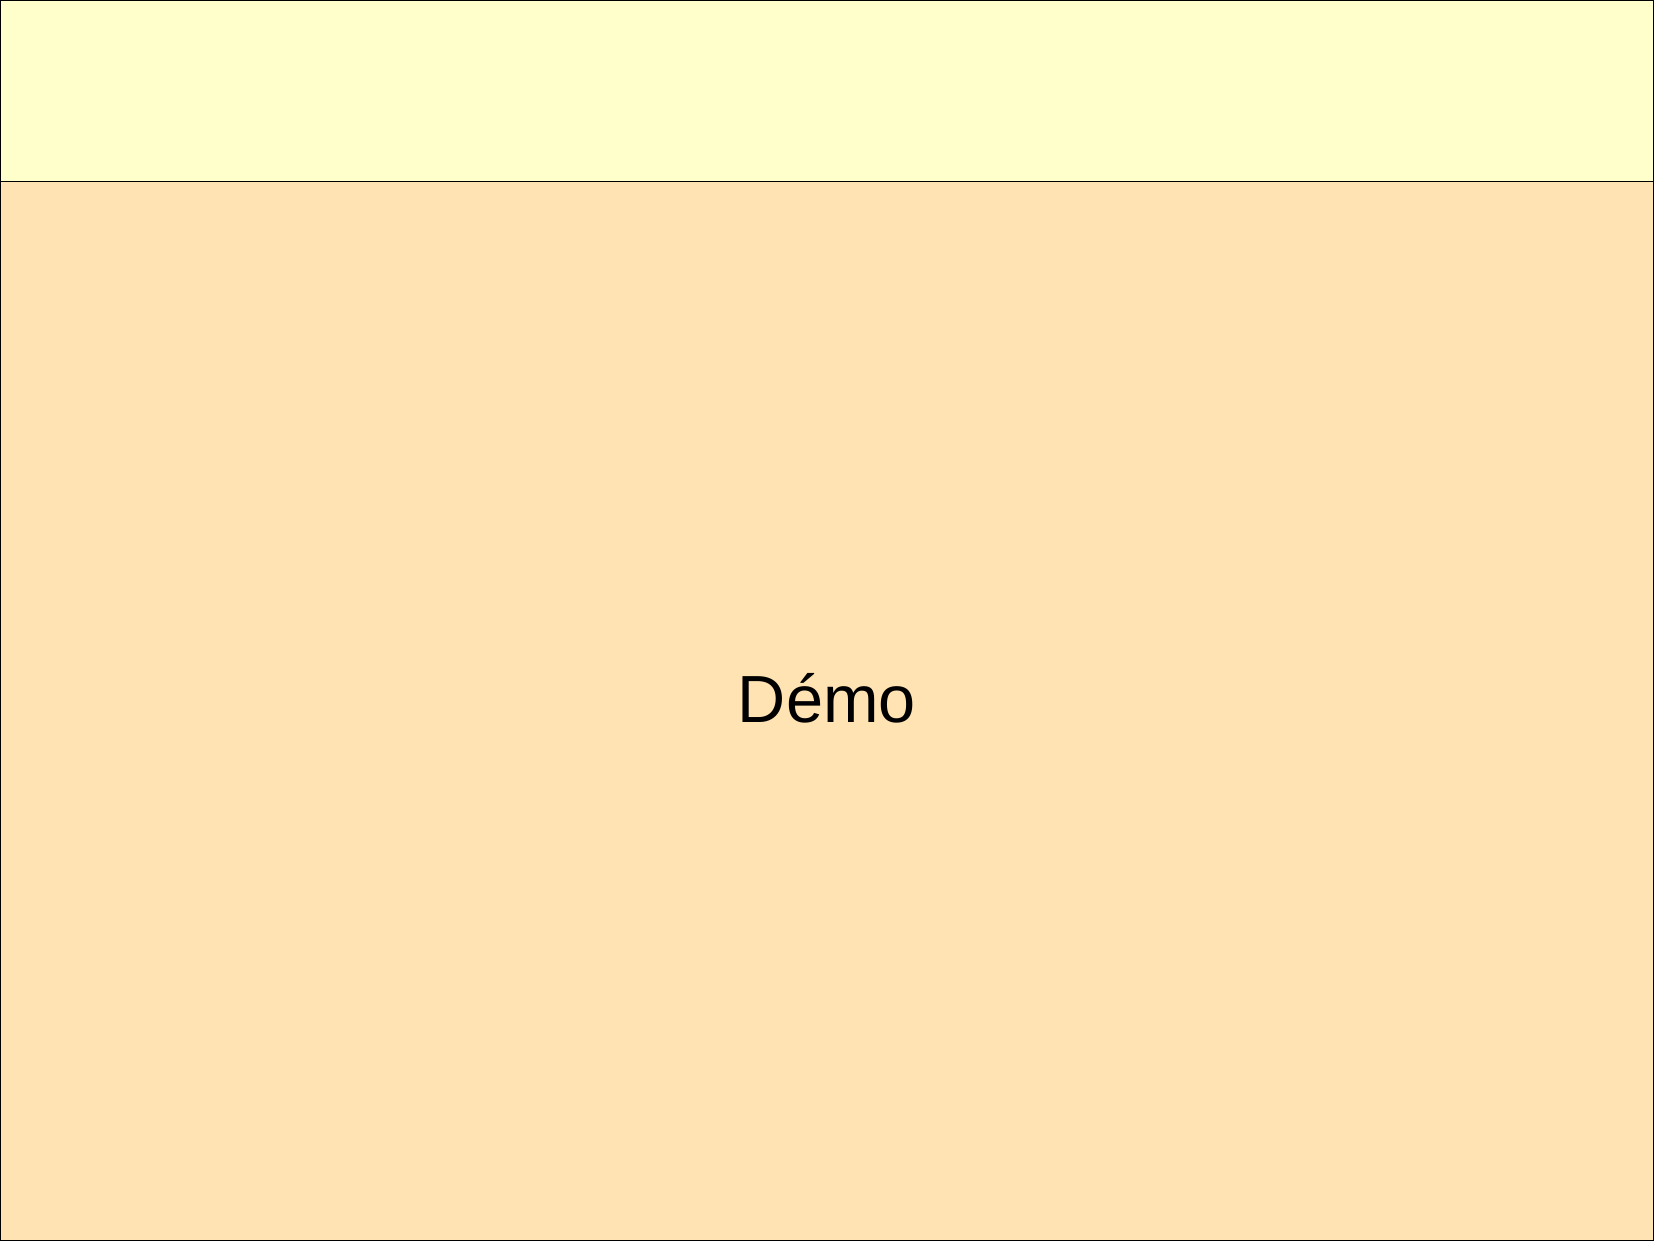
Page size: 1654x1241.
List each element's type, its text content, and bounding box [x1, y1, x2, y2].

subtitle Démo [82, 290, 1571, 1109]
